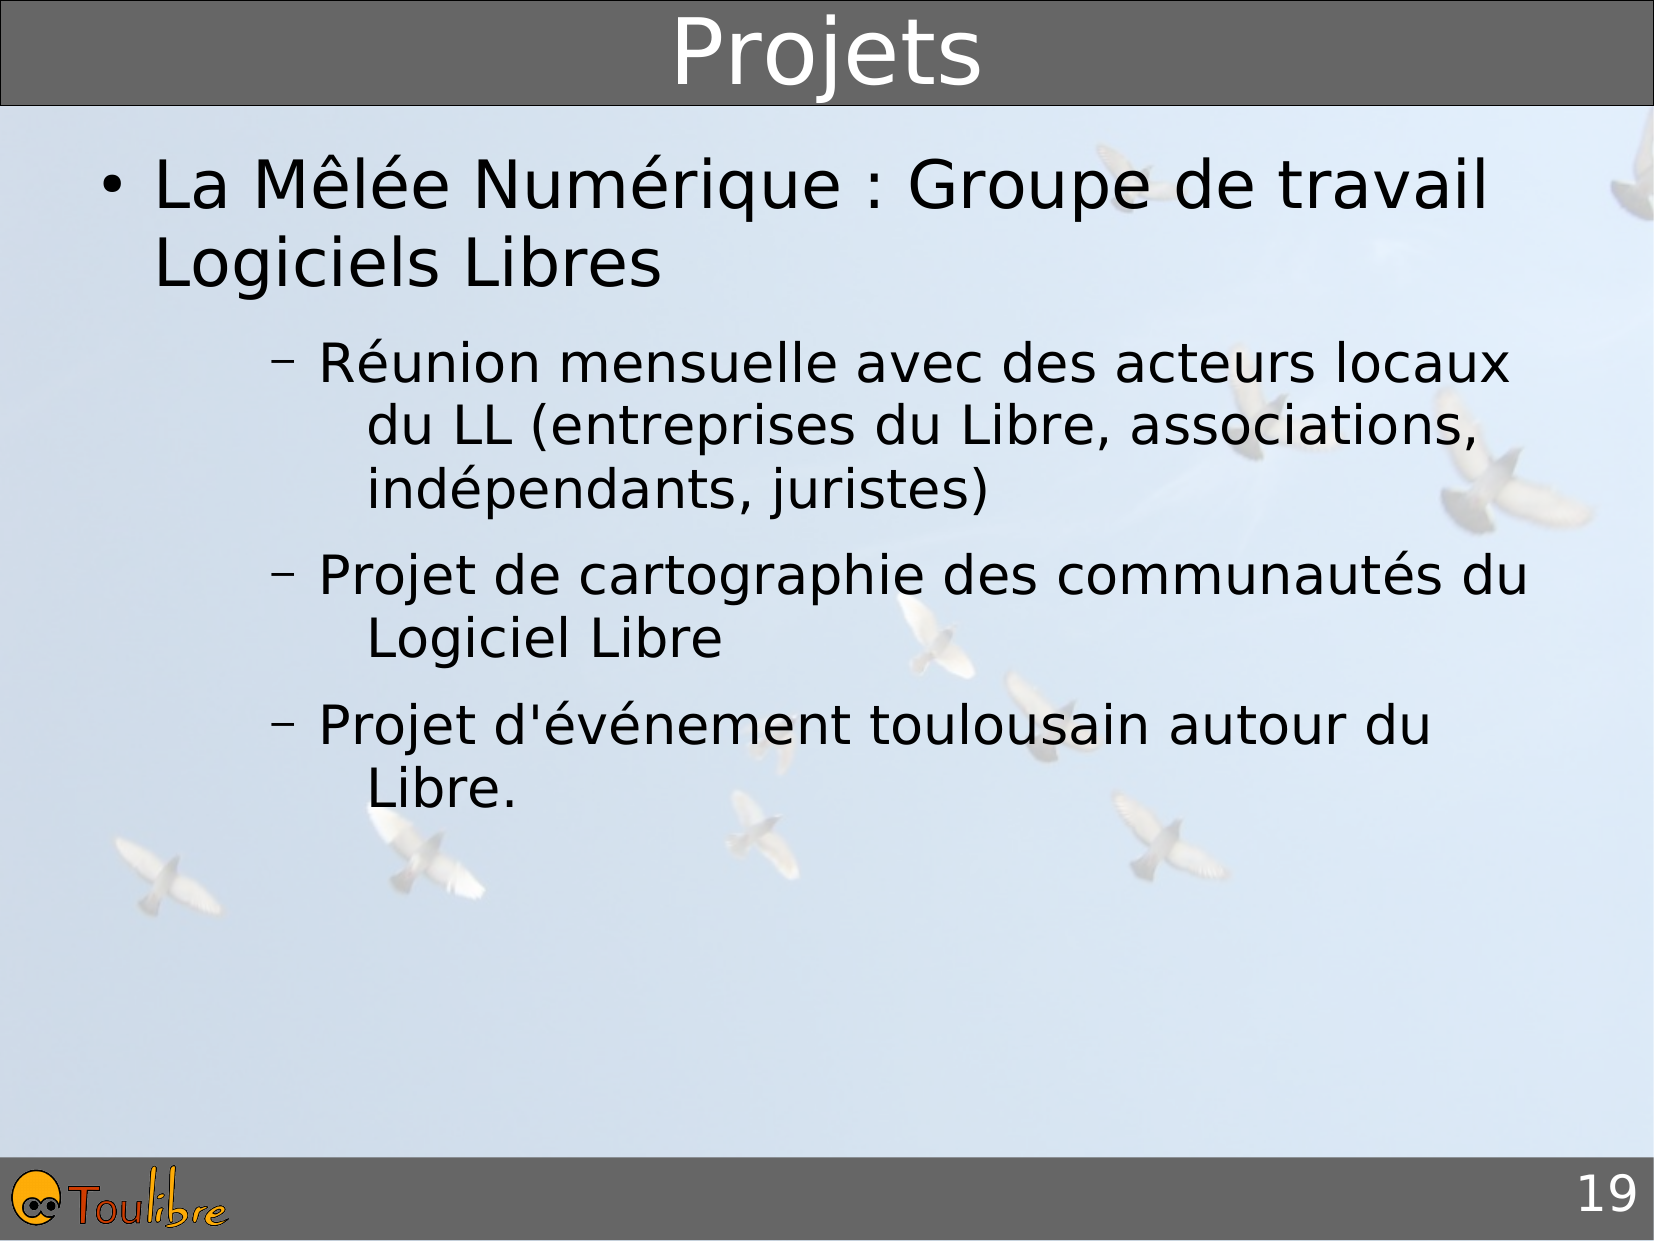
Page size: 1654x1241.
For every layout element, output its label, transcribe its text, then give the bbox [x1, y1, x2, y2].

picture [11, 1165, 229, 1228]
title Projets [0, 0, 1654, 107]
list La Mêlée Numérique : Groupe de travail Logiciels Libres Réunion mensuelle avec des acteurs locaux du LL (entreprises du Libre, associations, indépendants, juristes) Projet de cartographie des communautés du Logiciel Libre Projet d'événement toulousain autour du Libre. [82, 146, 1571, 1094]
